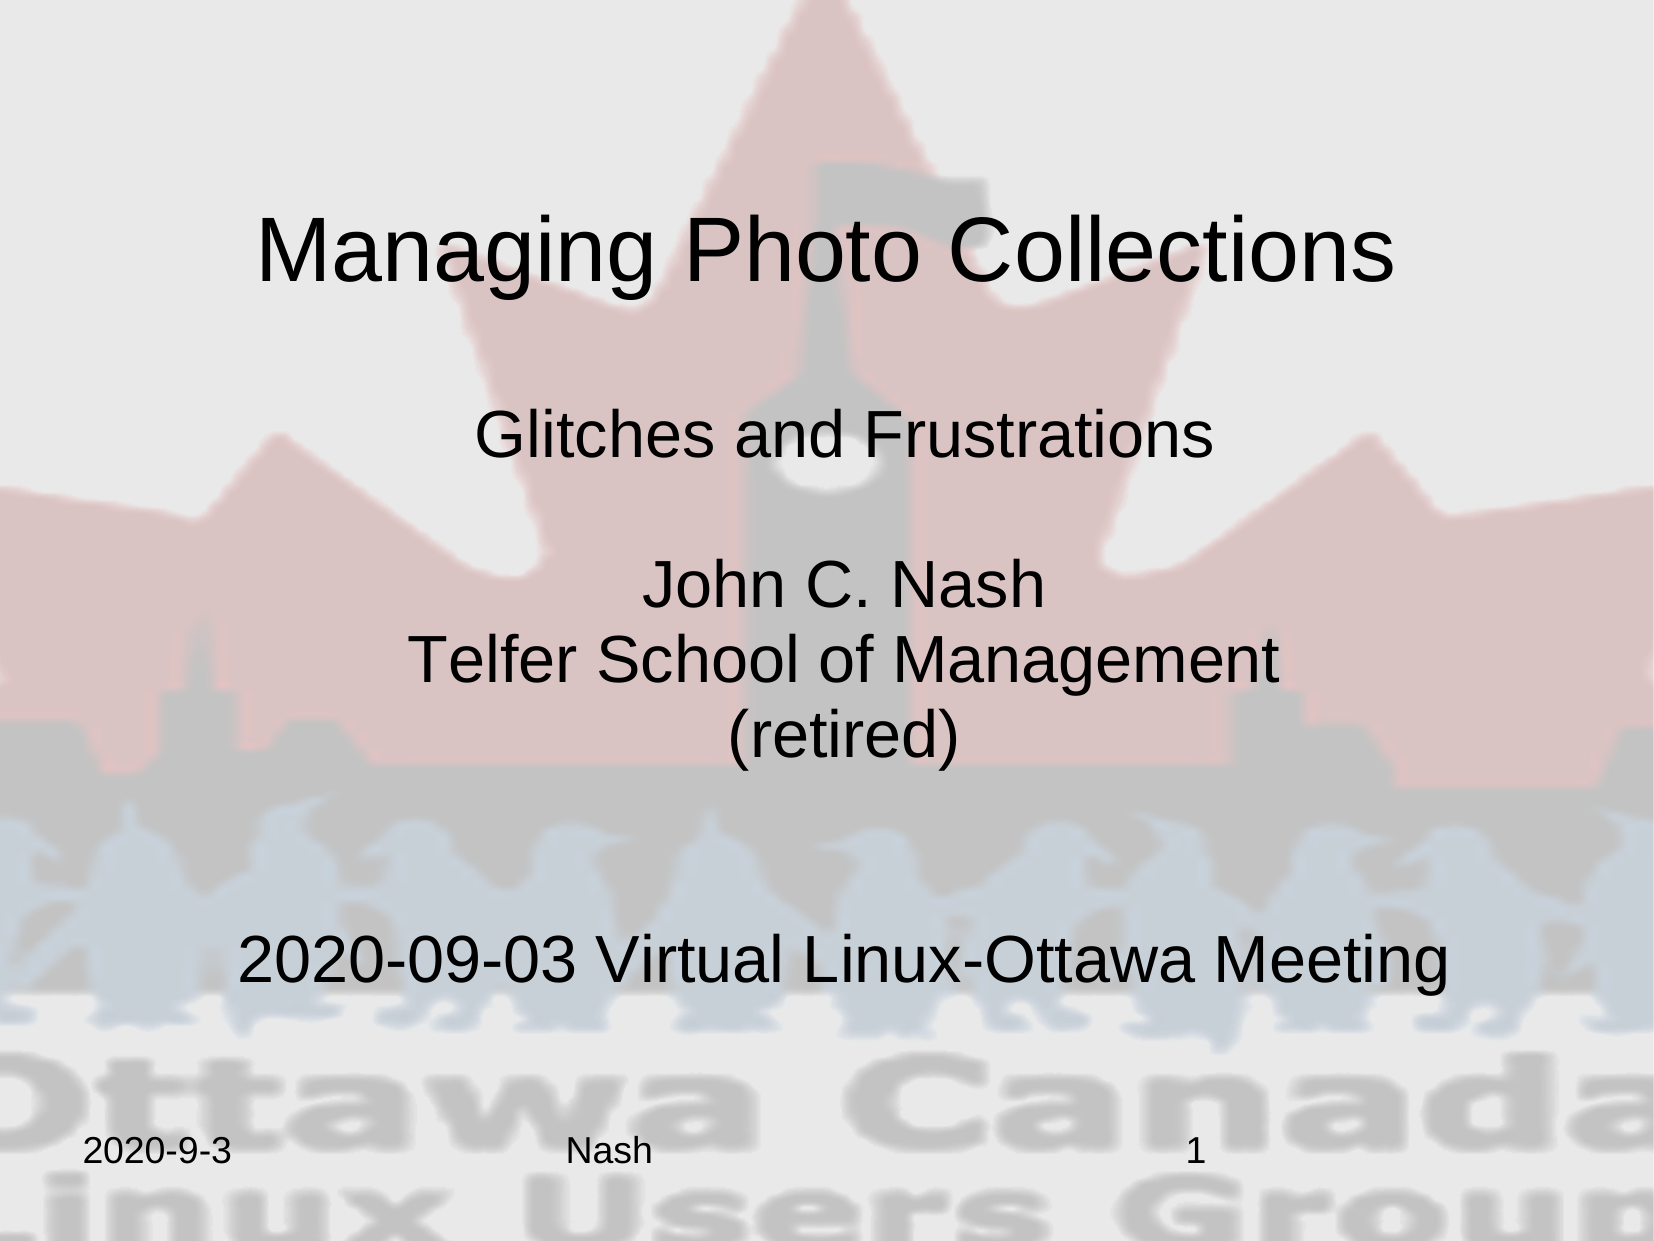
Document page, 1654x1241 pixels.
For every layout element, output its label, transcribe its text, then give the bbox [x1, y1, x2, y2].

subtitle Glitches and Frustrations John C. Nash Telfer School of Management (retired) 2020-09-03 Virtual Linux-Ottawa Meeting [100, 330, 1589, 981]
picture [0, 0, 1654, 1241]
title Managing Photo Collections [82, 144, 1571, 352]
